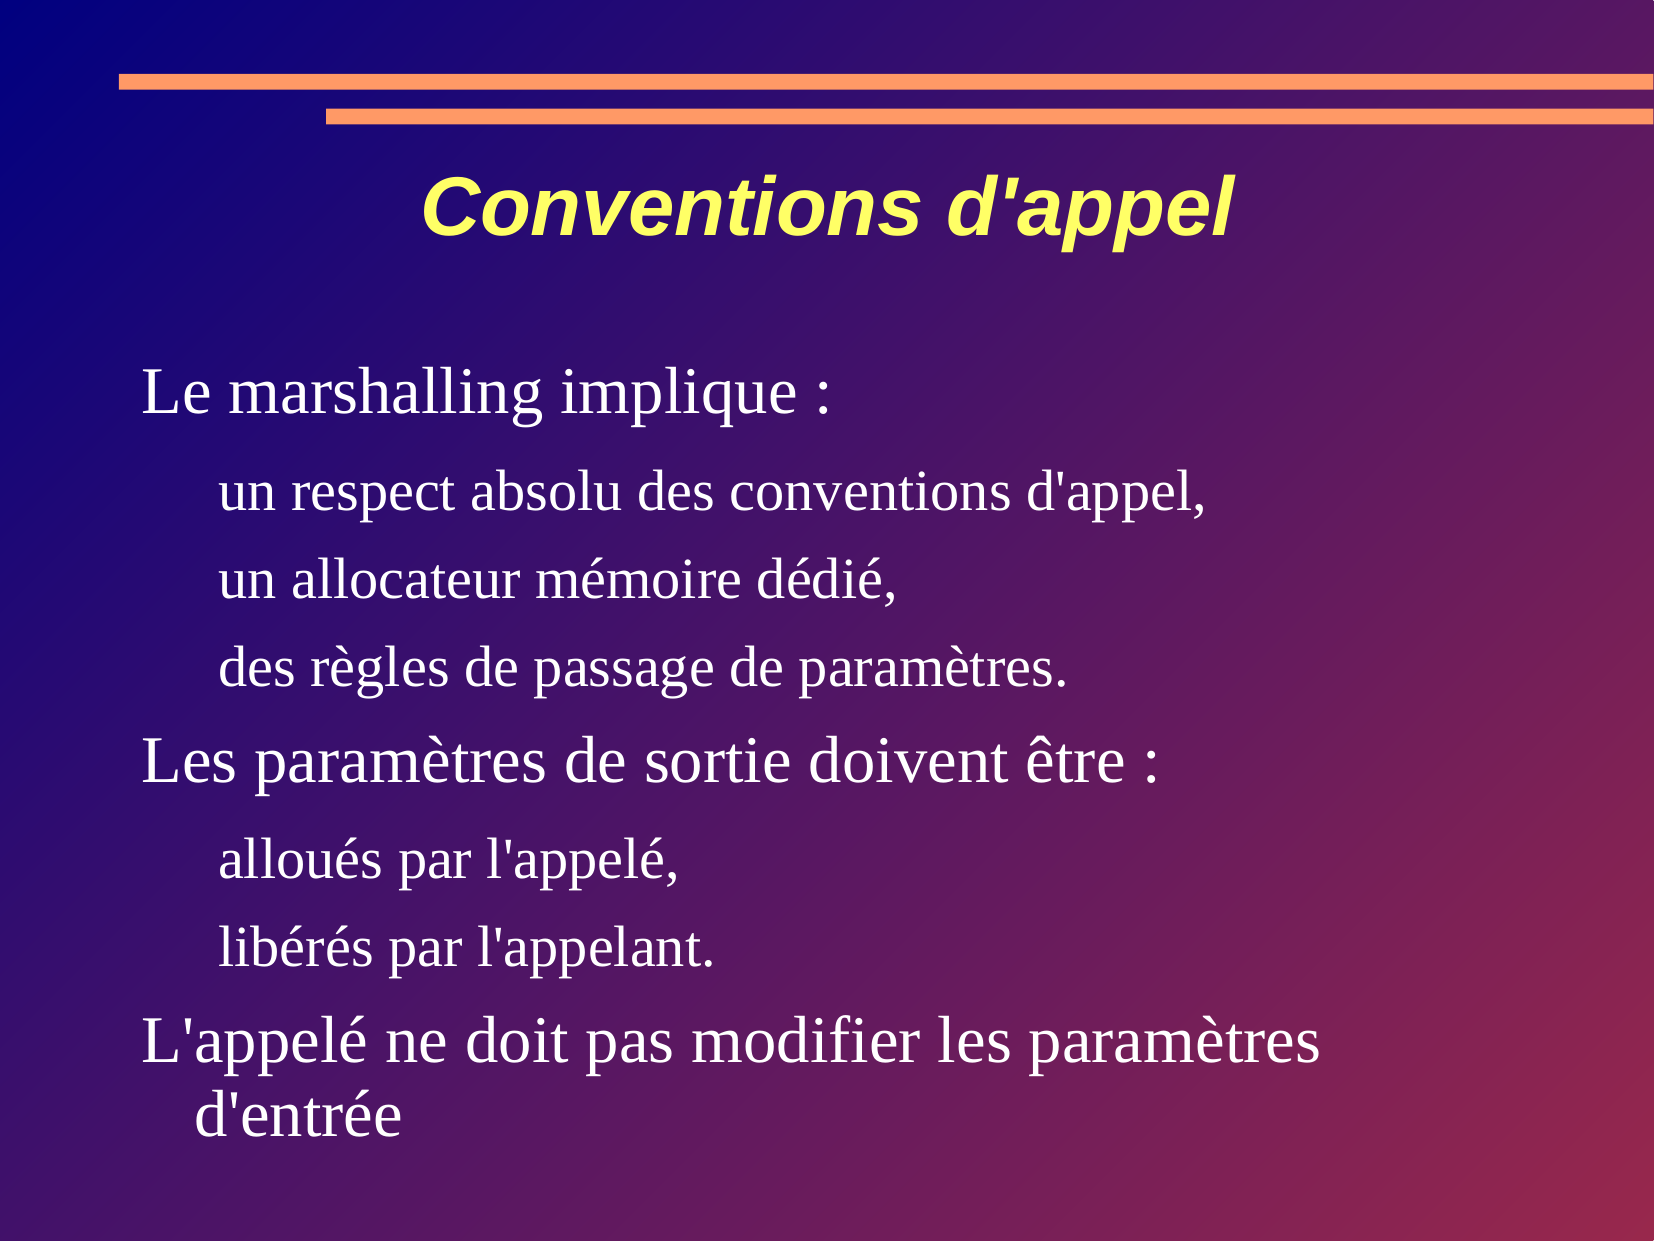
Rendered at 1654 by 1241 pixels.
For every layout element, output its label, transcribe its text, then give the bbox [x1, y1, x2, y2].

list Le marshalling implique : un respect absolu des conventions d'appel, un allocateur mémoire dédié, des règles de passage de paramètres. Les paramètres de sortie doivent être : alloués par l'appelé, libérés par l'appelant. L'appelé ne doit pas modifier les paramètres d'entrée [123, 354, 1536, 1167]
title Conventions d'appel [121, 102, 1534, 311]
